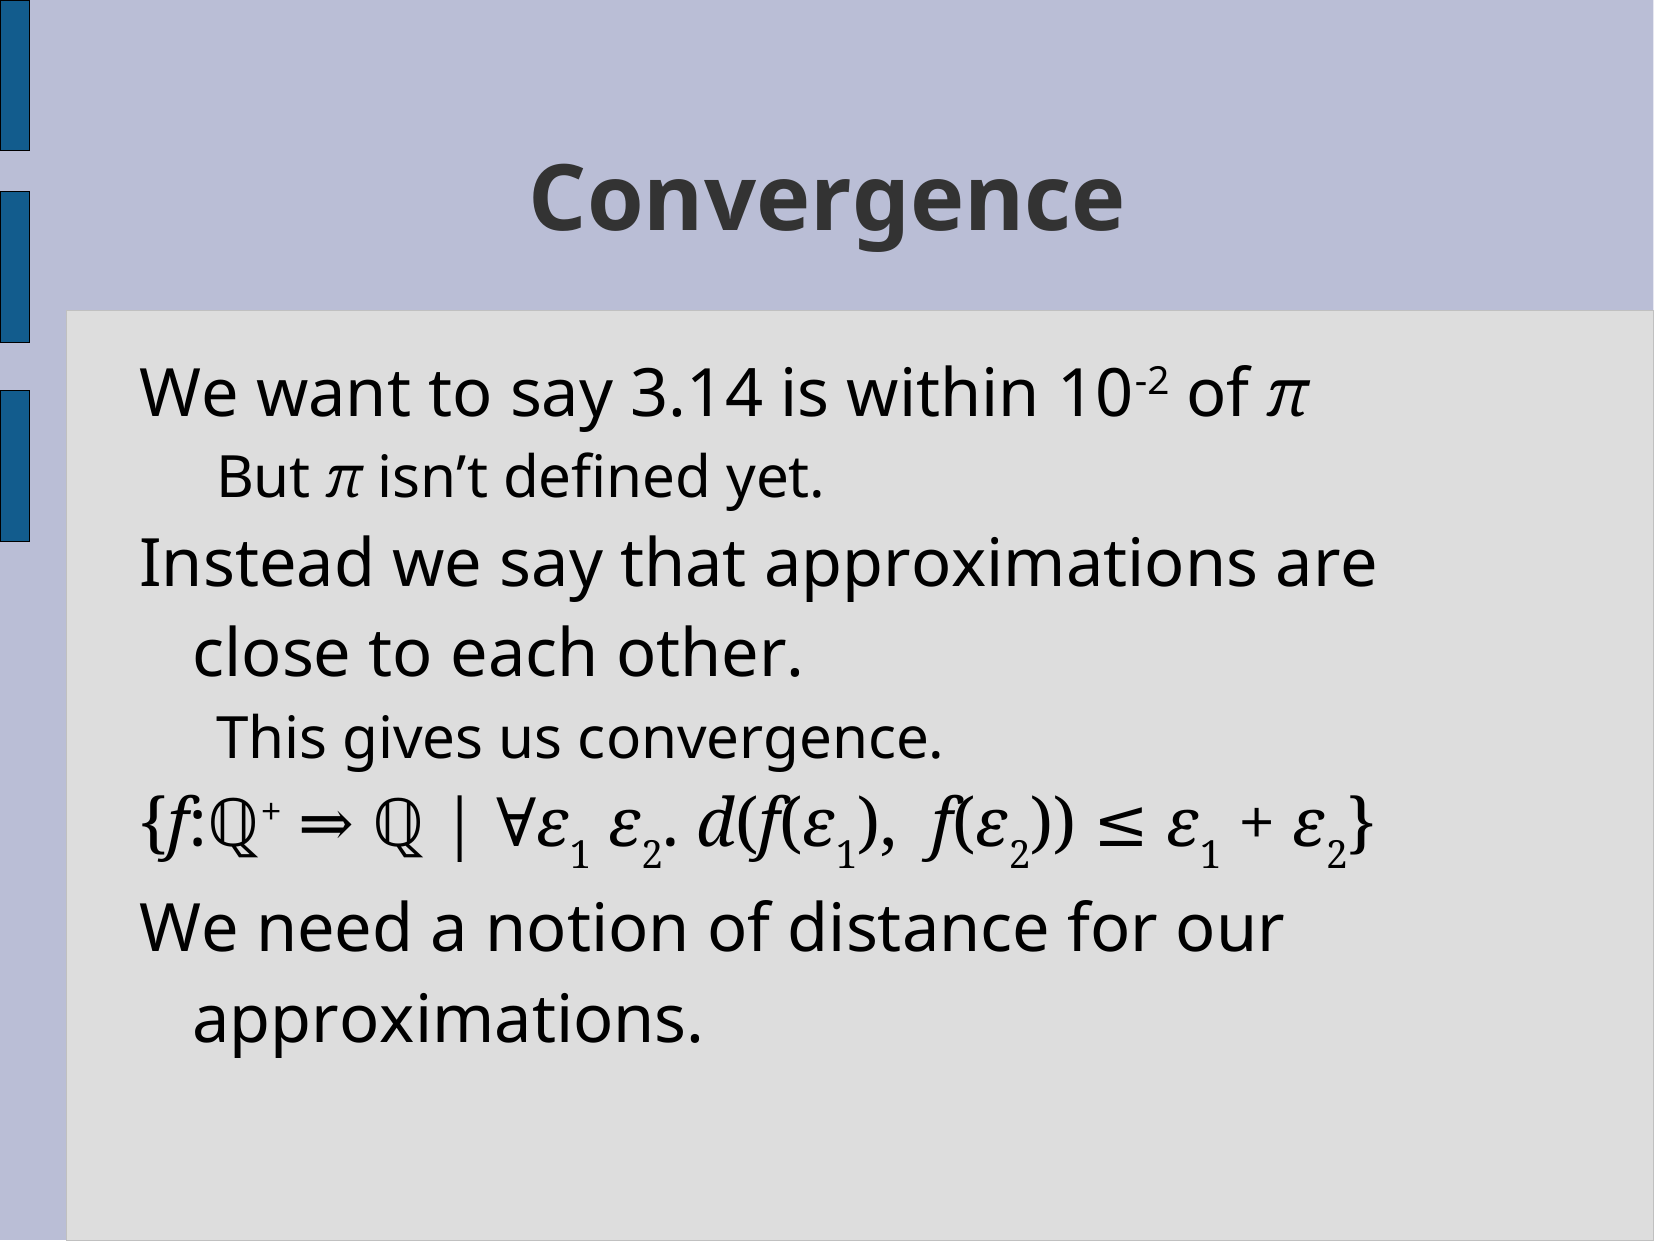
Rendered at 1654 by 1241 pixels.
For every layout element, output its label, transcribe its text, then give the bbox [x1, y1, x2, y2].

list We want to say 3.14 is within 10-2 of π But π isn’t defined yet. Instead we say that approximations are close to each other. This gives us convergence. {f:ℚ+ ⇒ ℚ | ∀ε1 ε2. d(f(ε1), f(ε2)) ≤ ε1 + ε2} We need a notion of distance for our approximations. [121, 344, 1534, 1228]
title Convergence [121, 91, 1534, 299]
